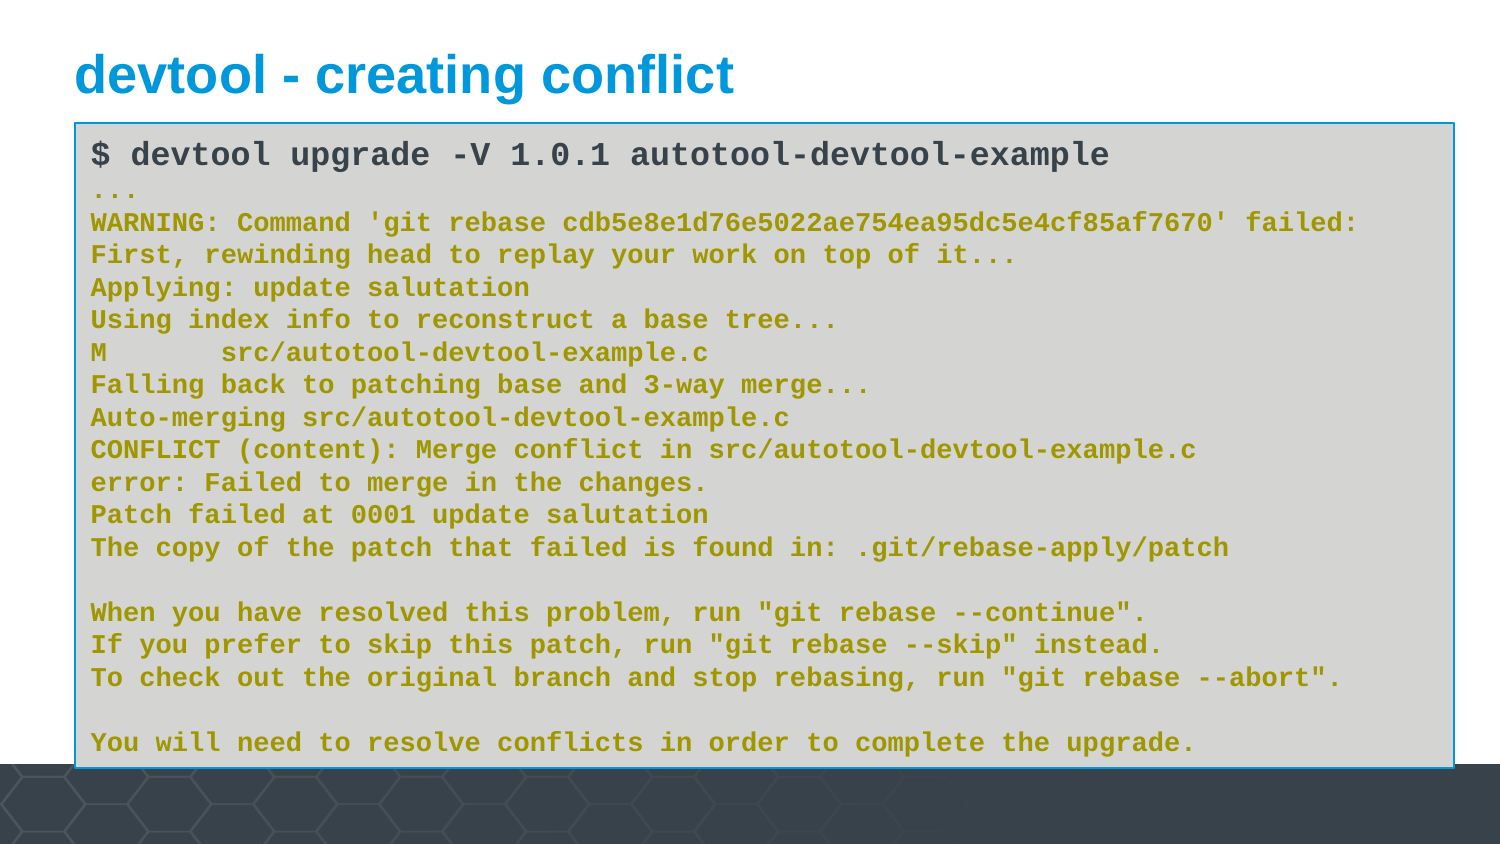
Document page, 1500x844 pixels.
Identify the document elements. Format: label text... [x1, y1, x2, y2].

text_box devtool - creating conflict [74, 50, 1424, 123]
text_box $ devtool upgrade -V 1.0.1 autotool-devtool-example ... WARNING: Command 'git rebase cdb5e8e1d76e5022ae754ea95dc5e4cf85af7670' failed: First, rewinding head to replay your work on top of it... Applying: update salutation Using index info to reconstruct a base tree... M src/autotool-devtool-example.c Falling back to patching base and 3-way merge... Auto-merging src/autotool-devtool-example.c CONFLICT (content): Merge conflict in src/autotool-devtool-example.c error: Failed to merge in the changes. Patch failed at 0001 update salutation The copy of the patch that failed is found in: .git/rebase-apply/patch When you have resolved this problem, run "git rebase --continue". If you prefer to skip this patch, run "git rebase --skip" instead. To check out the original branch and stop rebasing, run "git rebase --abort". You will need to resolve conflicts in order to complete the upgrade. [74, 123, 1455, 768]
picture [0, 0, 1500, 844]
